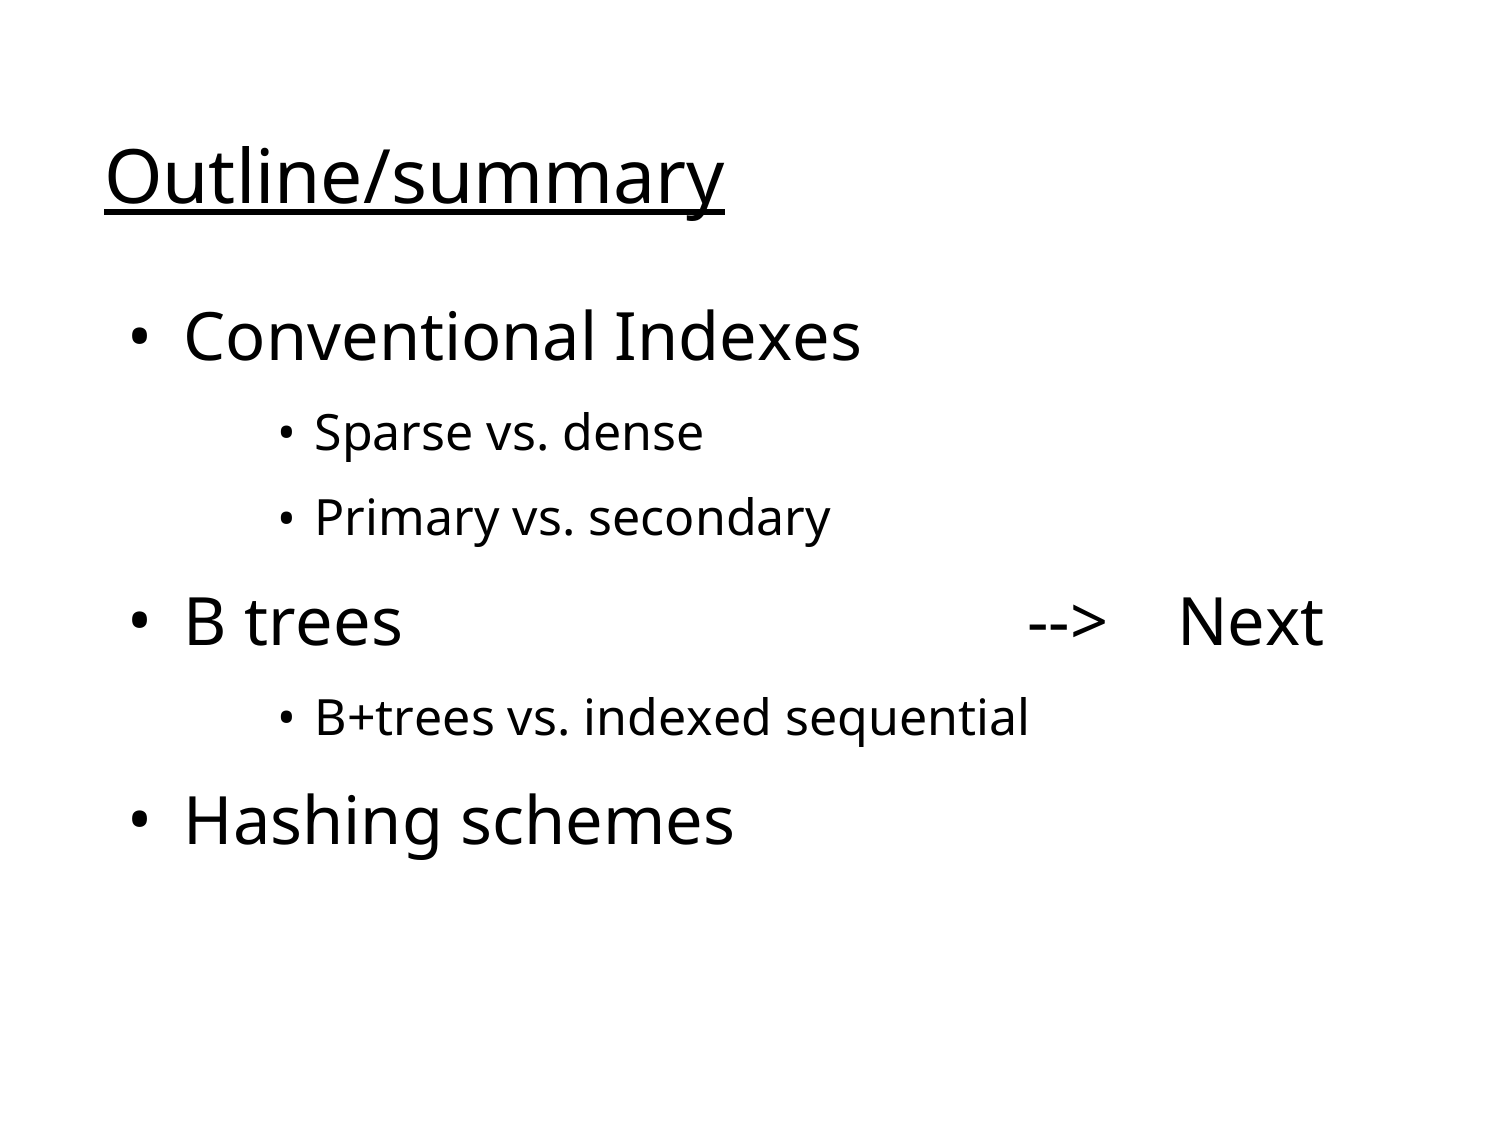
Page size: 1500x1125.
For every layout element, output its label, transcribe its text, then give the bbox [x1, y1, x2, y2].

list Conventional Indexes Sparse vs. dense Primary vs. secondary B trees --> Next B+trees vs. indexed sequential Hashing schemes [112, 275, 1388, 951]
title Outline/summary [89, 77, 1365, 265]
